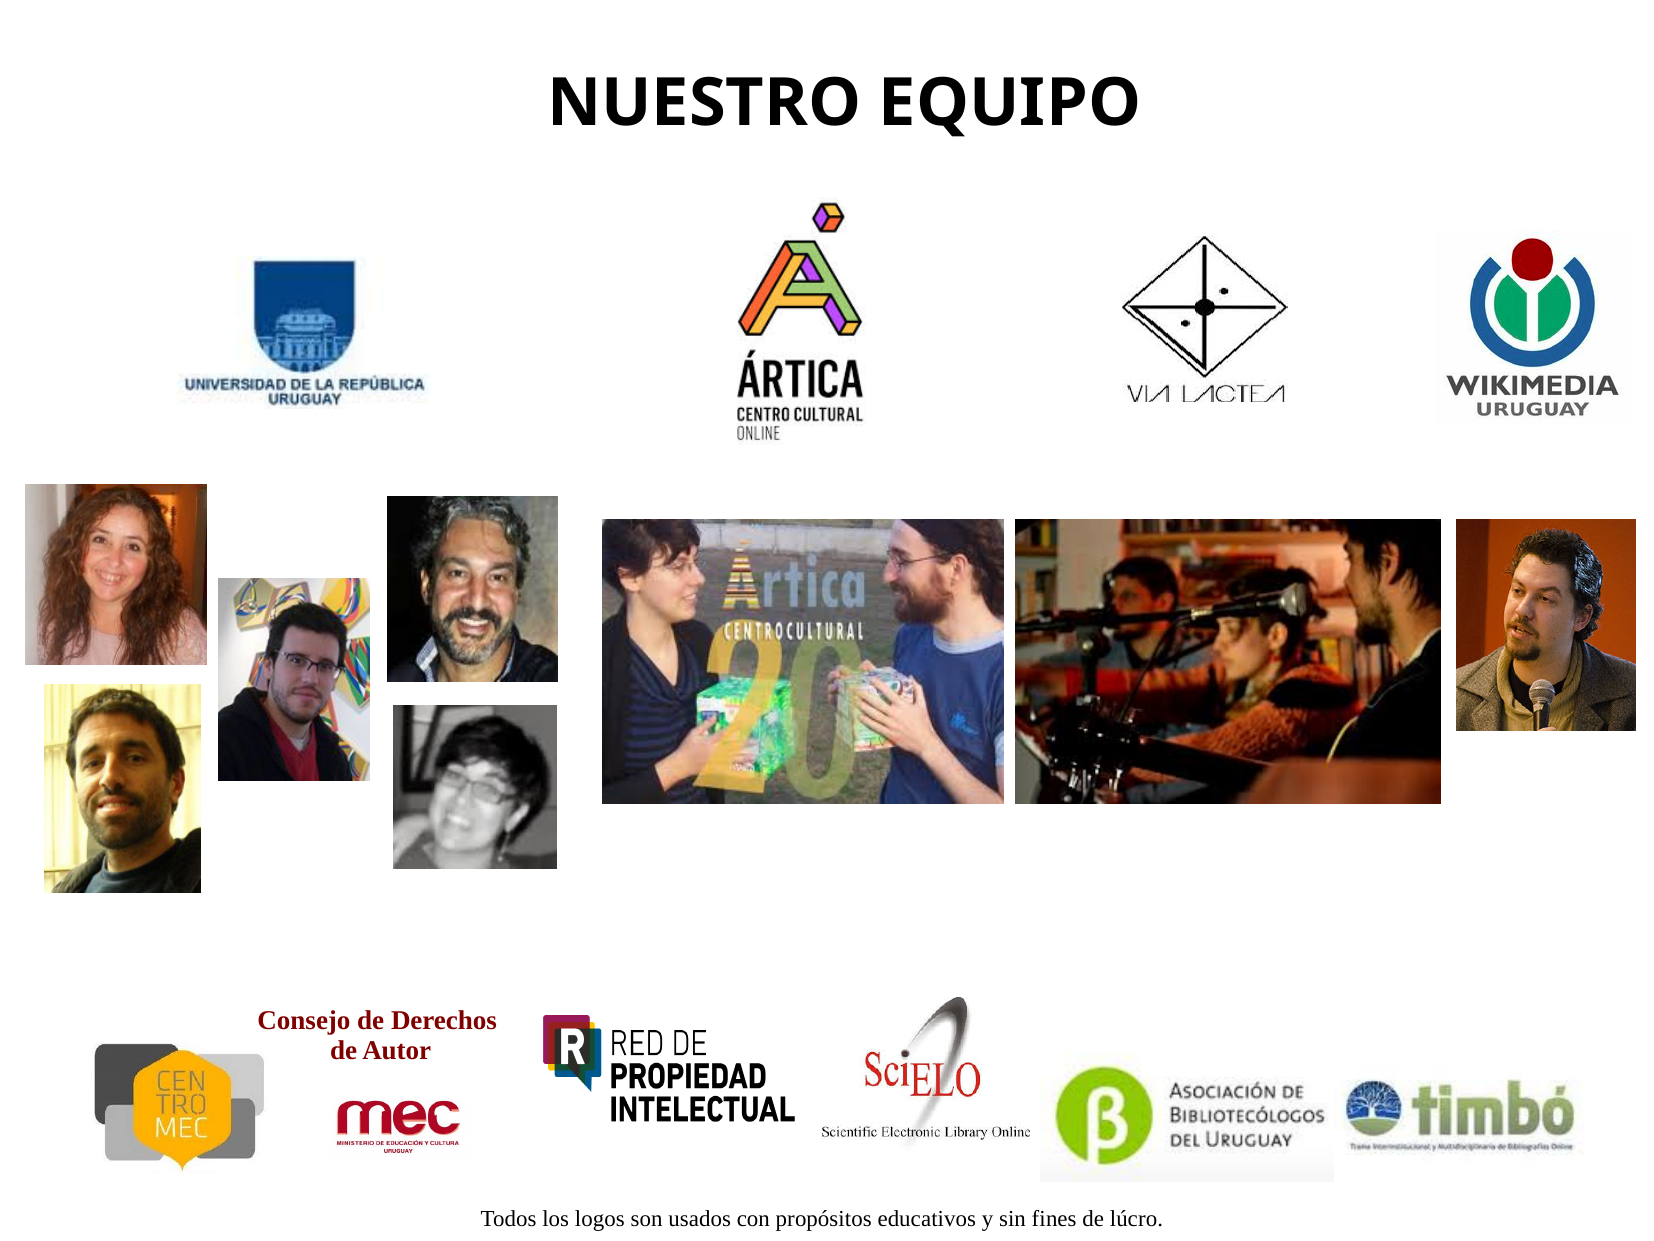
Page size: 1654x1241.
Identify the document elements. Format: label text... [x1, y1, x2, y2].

picture [1040, 1030, 1585, 1199]
picture [673, 197, 931, 455]
picture [1015, 519, 1441, 804]
picture [1435, 230, 1630, 426]
picture [393, 705, 557, 869]
picture [493, 934, 1030, 1198]
picture [1456, 519, 1636, 731]
text_box Todos los logos son usados con propósitos educativos y sin fines de lúcro. [50, 1198, 1595, 1240]
picture [218, 578, 370, 781]
picture [25, 484, 207, 665]
picture [324, 1092, 473, 1160]
picture [44, 684, 201, 893]
picture [1122, 236, 1288, 402]
text_box NUESTRO EQUIPO [395, 47, 1294, 157]
picture [85, 1033, 272, 1173]
text_box Consejo de Derechos de Autor [242, 998, 549, 1075]
picture [387, 496, 558, 682]
picture [602, 519, 1004, 804]
picture [177, 256, 432, 409]
